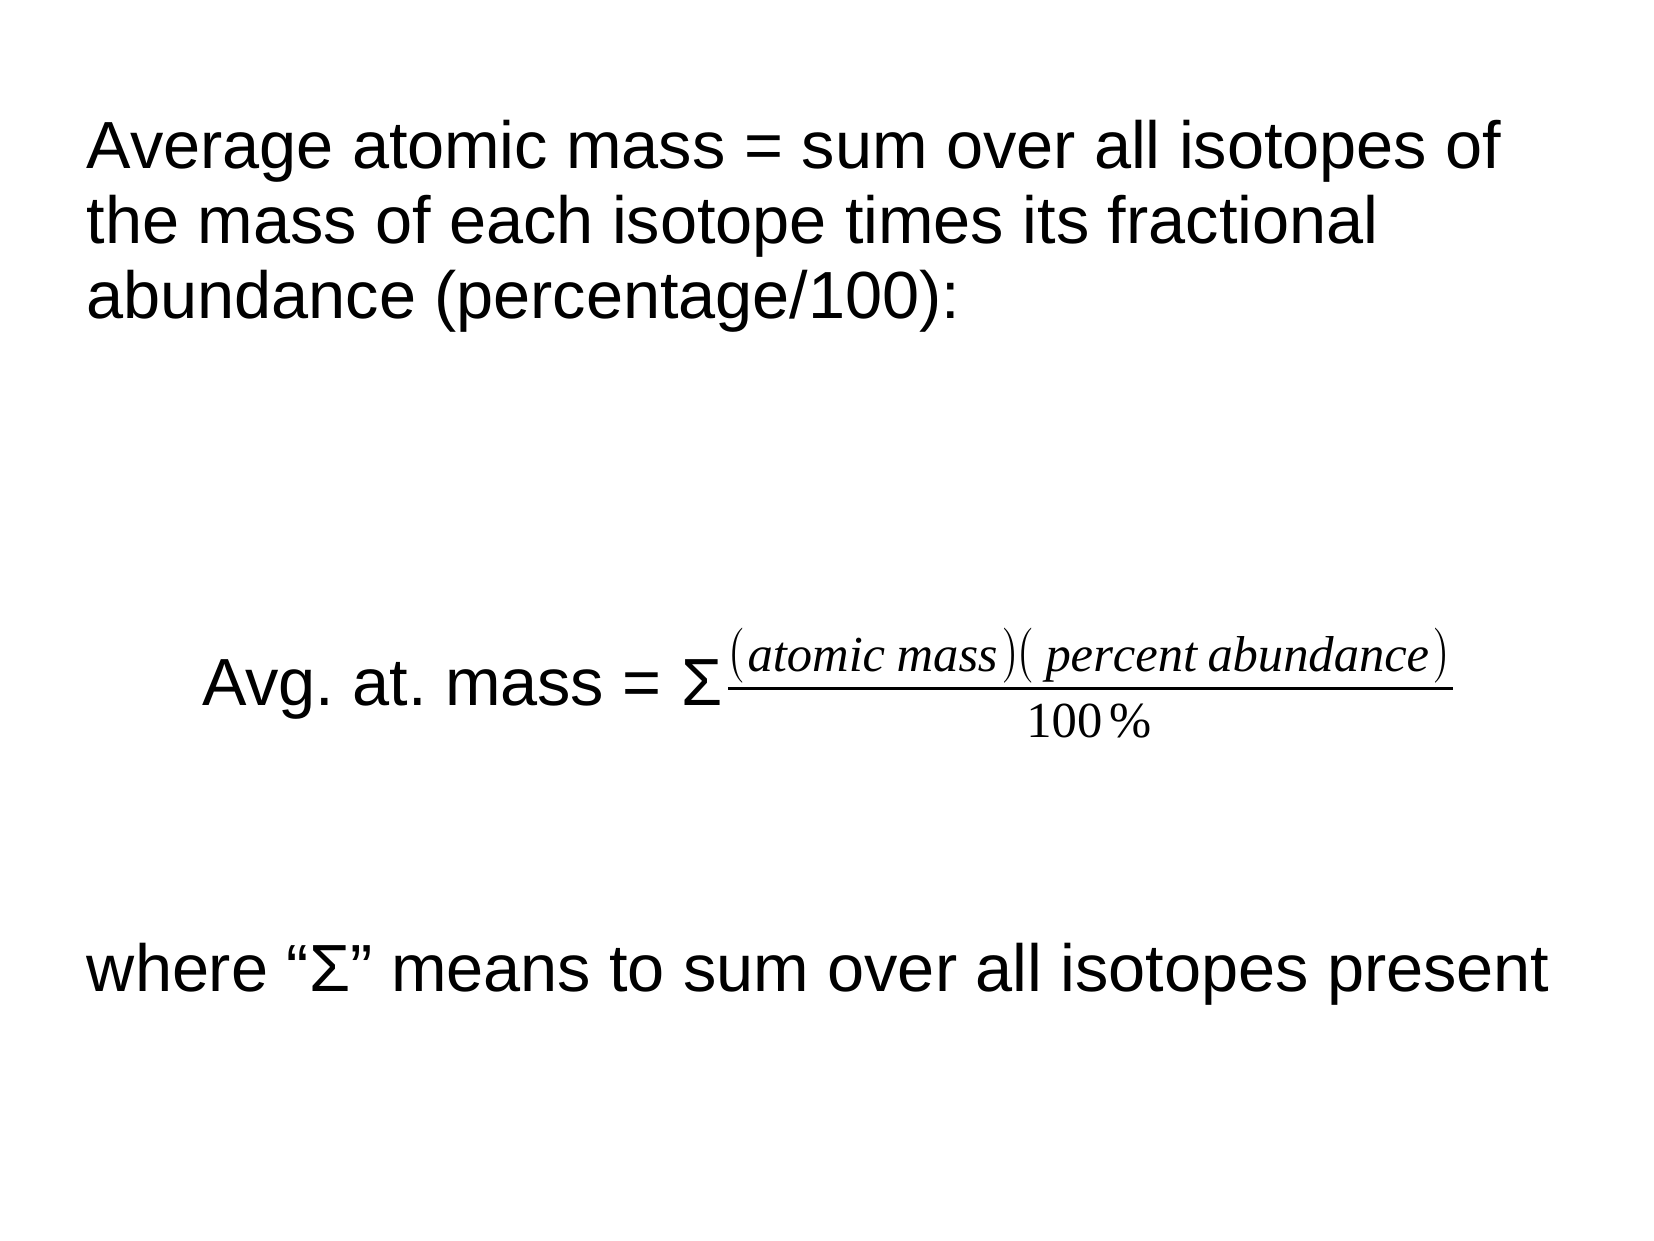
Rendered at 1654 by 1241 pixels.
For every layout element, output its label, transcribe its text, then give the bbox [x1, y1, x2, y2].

text_box Avg. at. mass = Σ [187, 637, 751, 728]
subtitle Average atomic mass = sum over all isotopes of the mass of each isotope times its fractional abundance (percentage/100): where “Σ” means to sum over all isotopes present [86, 75, 1576, 1189]
chart [712, 626, 1466, 751]
